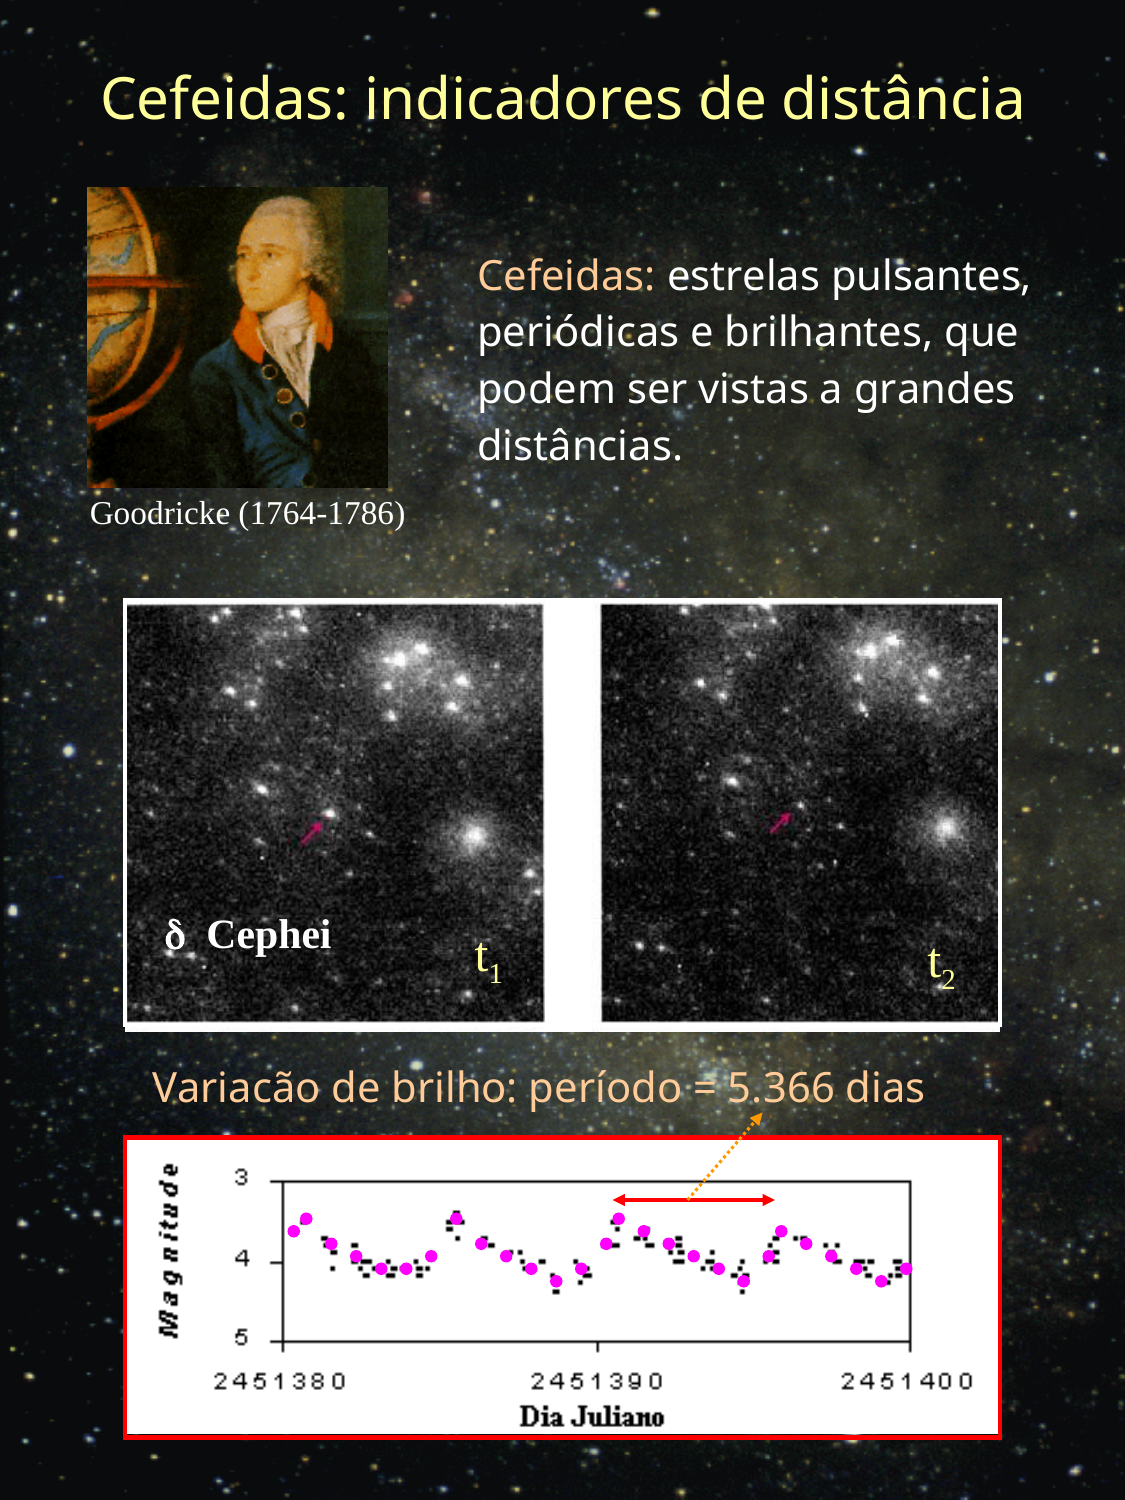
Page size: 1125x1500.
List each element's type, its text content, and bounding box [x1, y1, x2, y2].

text_box [375, 1262, 388, 1276]
text_box [349, 1249, 363, 1263]
text_box [474, 1237, 488, 1251]
text_box [499, 1249, 513, 1263]
text_box [825, 1249, 838, 1263]
text_box [525, 1262, 538, 1276]
text_box [612, 1212, 625, 1225]
picture [127, 602, 998, 1023]
text_box [849, 1262, 863, 1276]
text_box [424, 1249, 438, 1263]
text_box [737, 1275, 751, 1288]
text_box [874, 1275, 888, 1288]
text_box Cefeidas: indicadores de distância [85, 49, 1041, 145]
text_box Variacão de brilho: período = 5.366 dias [137, 1050, 988, 1123]
text_box [712, 1262, 726, 1276]
text_box [600, 1237, 613, 1251]
text_box [549, 1275, 563, 1288]
text_box t2 [912, 924, 971, 1004]
text_box [324, 1237, 338, 1251]
text_box [287, 1224, 301, 1238]
text_box [762, 1249, 775, 1263]
picture [87, 187, 388, 488]
text_box t1 [459, 919, 519, 998]
text_box [399, 1262, 413, 1276]
text_box [662, 1237, 676, 1251]
text_box [687, 1249, 700, 1263]
text_box [450, 1212, 463, 1225]
text_box [637, 1224, 651, 1238]
text_box [774, 1224, 788, 1238]
text_box Goodricke (1764-1786) [74, 487, 421, 540]
text_box [900, 1262, 913, 1276]
text_box [799, 1237, 813, 1251]
text_box [300, 1212, 313, 1225]
picture [125, 1027, 1000, 1032]
picture [127, 1140, 998, 1434]
text_box Cefeidas: estrelas pulsantes, periódicas e brilhantes, que podem ser vistas a grandes distâncias. [462, 237, 1063, 481]
text_box Cephei [150, 903, 347, 966]
text_box [574, 1262, 588, 1276]
